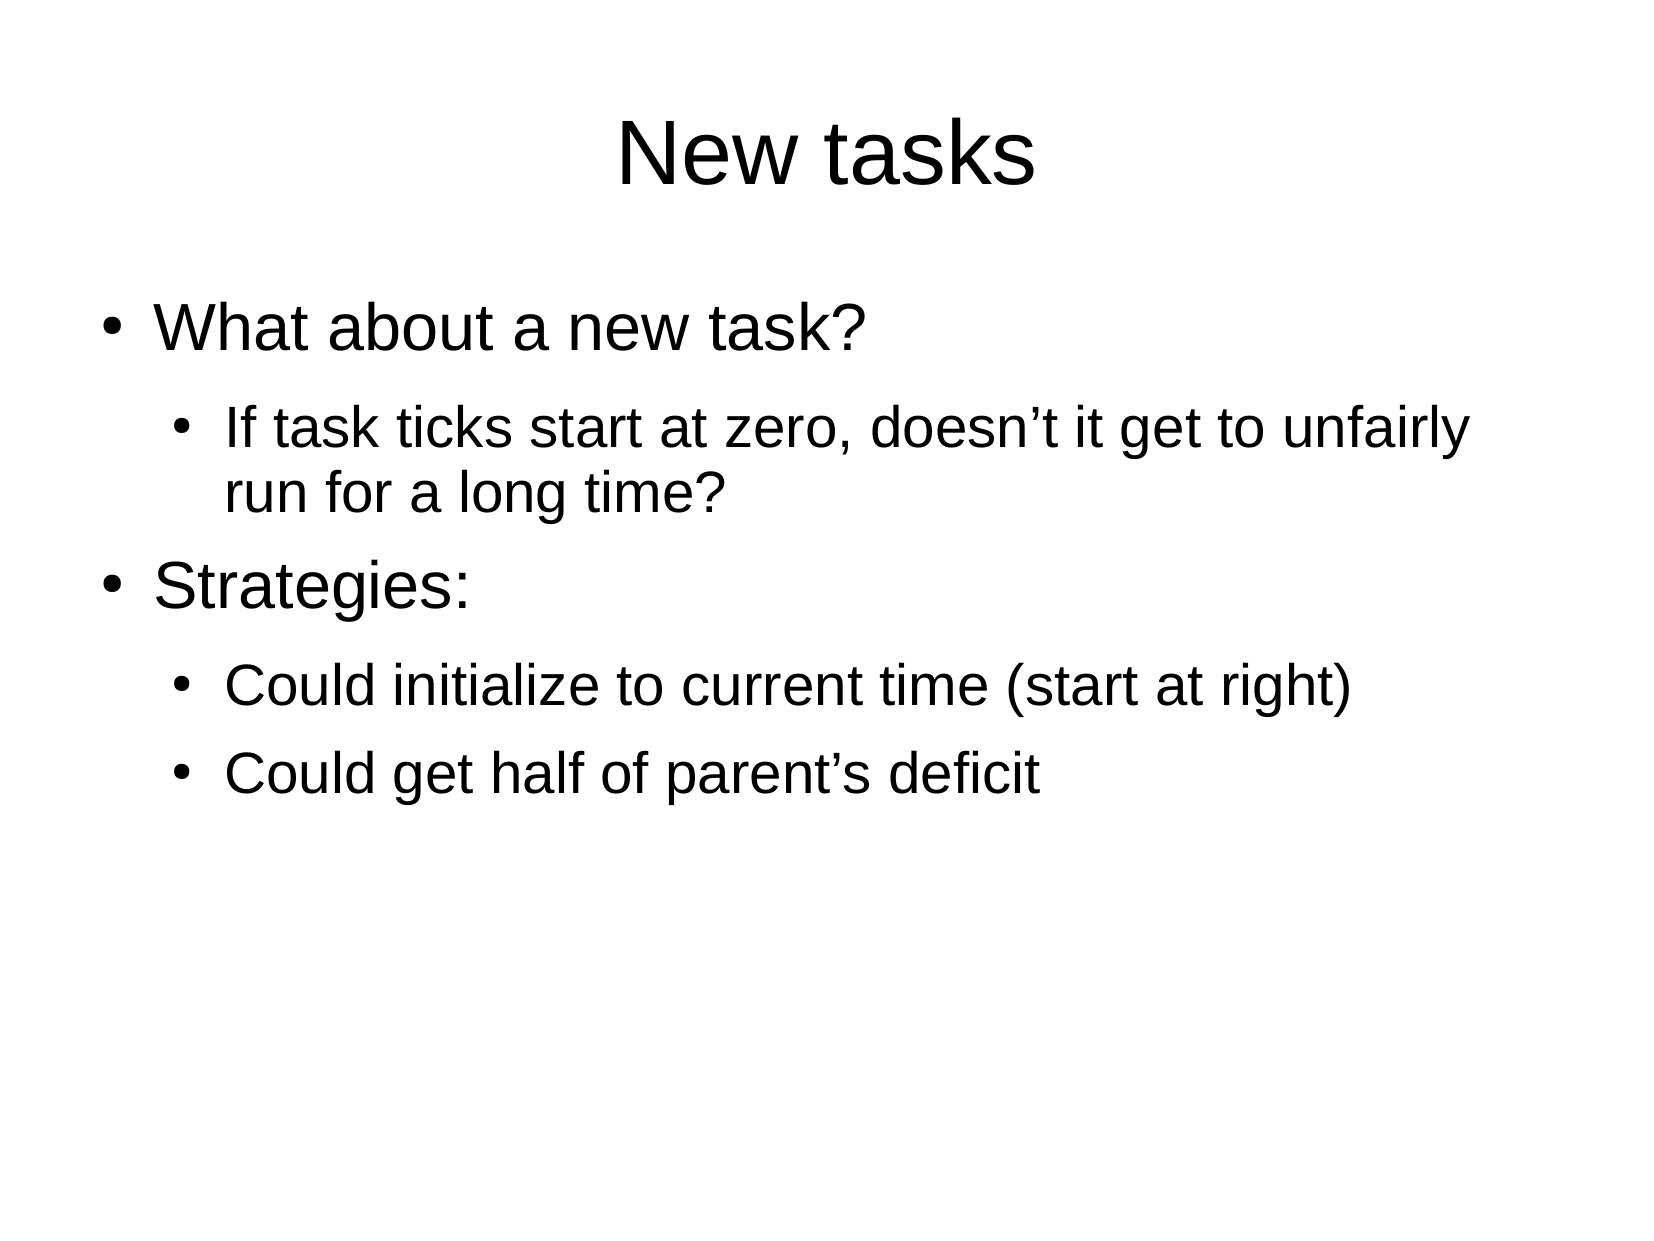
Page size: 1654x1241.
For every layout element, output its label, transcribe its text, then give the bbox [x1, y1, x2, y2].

title New tasks [82, 49, 1571, 257]
list What about a new task? If task ticks start at zero, doesn’t it get to unfairly run for a long time? Strategies: Could initialize to current time (start at right) Could get half of parent’s deficit [82, 290, 1571, 1010]
